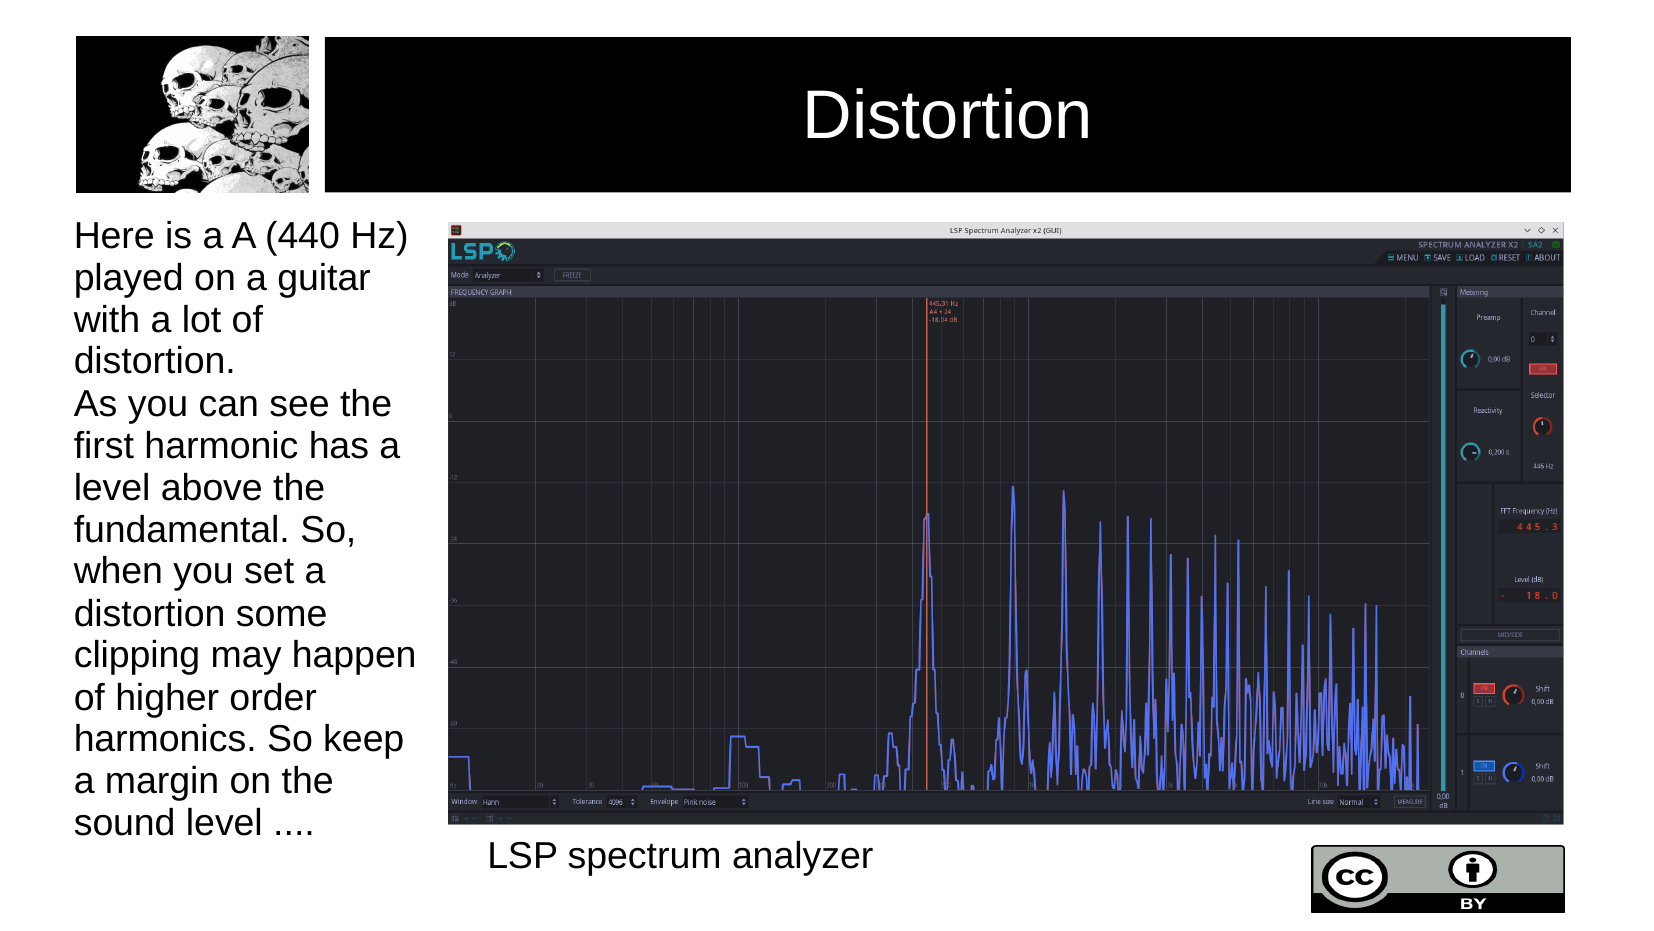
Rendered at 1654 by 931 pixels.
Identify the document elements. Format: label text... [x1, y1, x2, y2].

text_box Here is a A (440 Hz) played on a guitar with a lot of distortion. As you can see the first harmonic has a level above the fundamental. So, when you set a distortion some clipping may happen of higher order harmonics. So keep a margin on the sound level .... [59, 206, 443, 894]
title Distortion [324, 37, 1571, 193]
text_box LSP spectrum analyzer [472, 826, 916, 886]
picture [410, 191, 1601, 913]
picture [76, 36, 309, 193]
